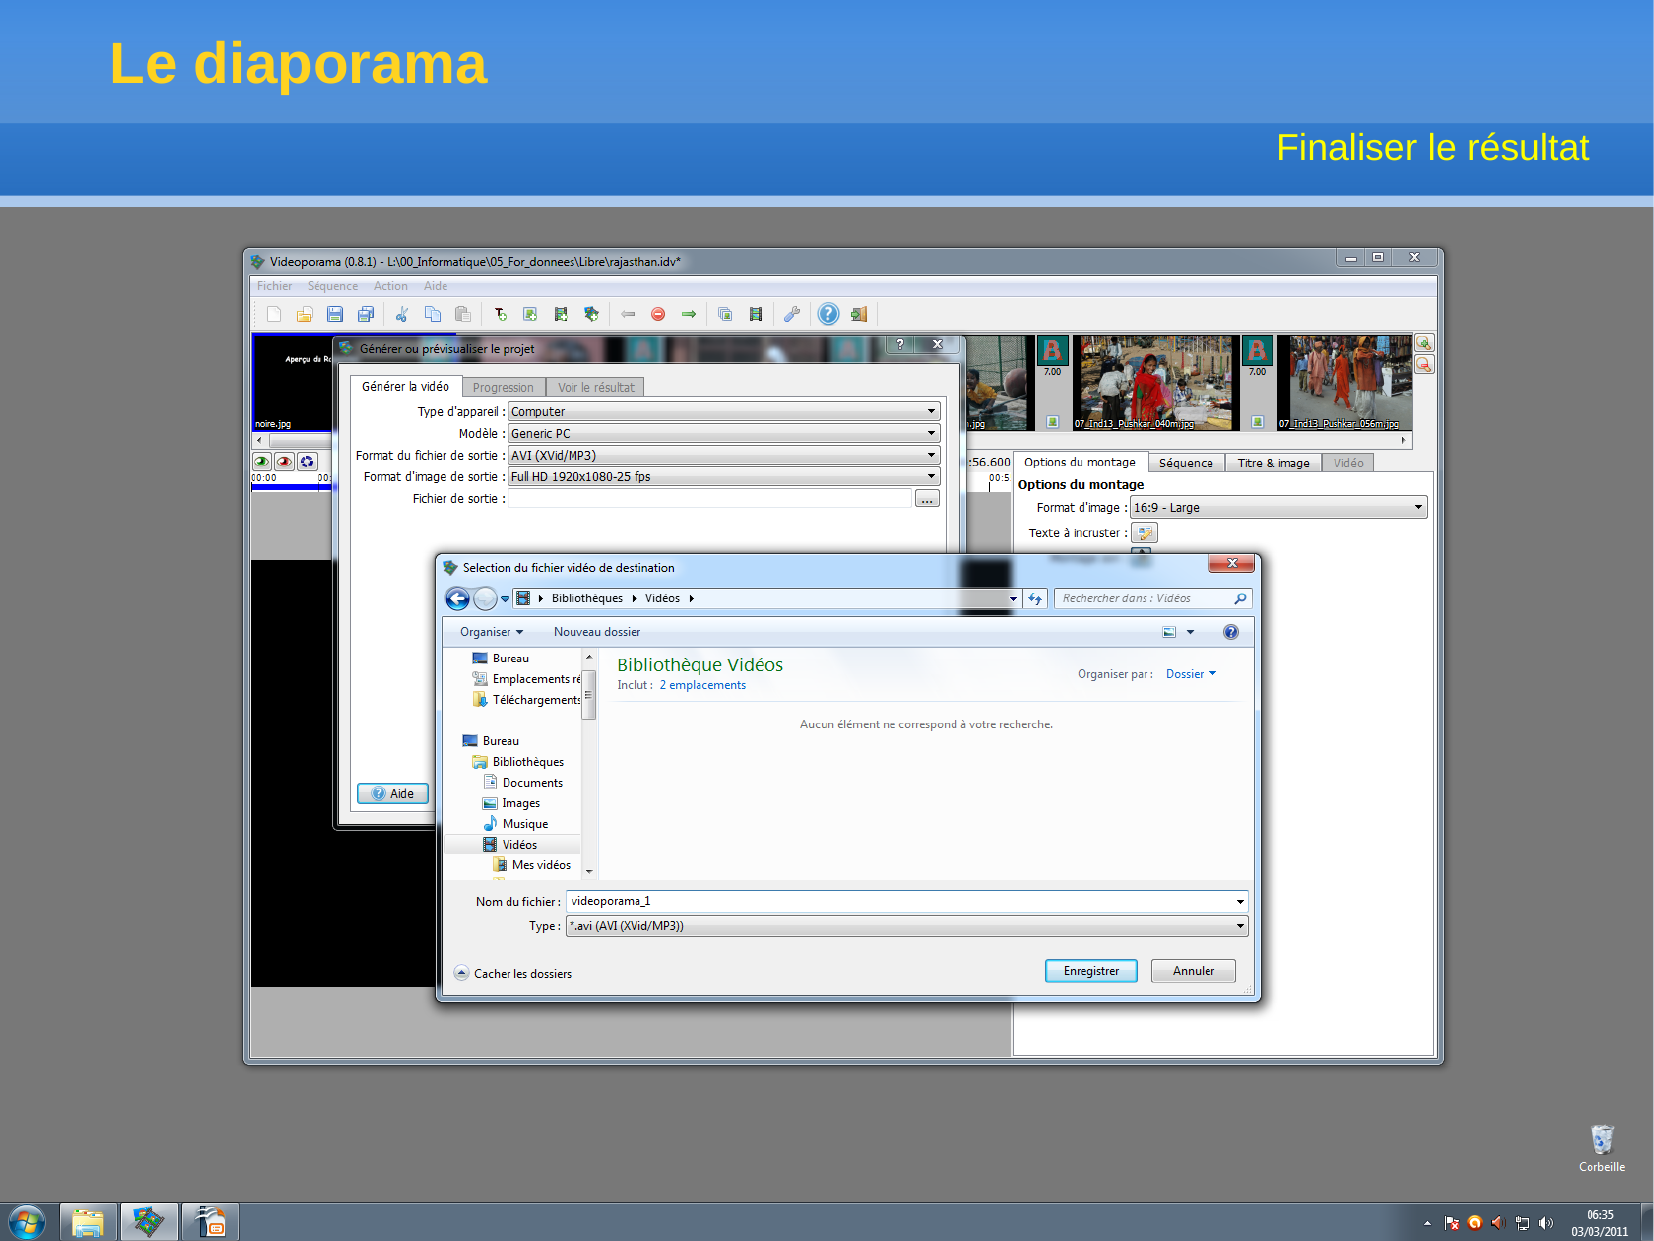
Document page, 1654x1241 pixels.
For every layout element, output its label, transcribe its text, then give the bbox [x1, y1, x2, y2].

text_box Finaliser le résultat [1240, 77, 1654, 177]
text_box Le diaporama [5, 17, 609, 107]
picture [0, 207, 1654, 1241]
picture [0, 0, 1654, 206]
